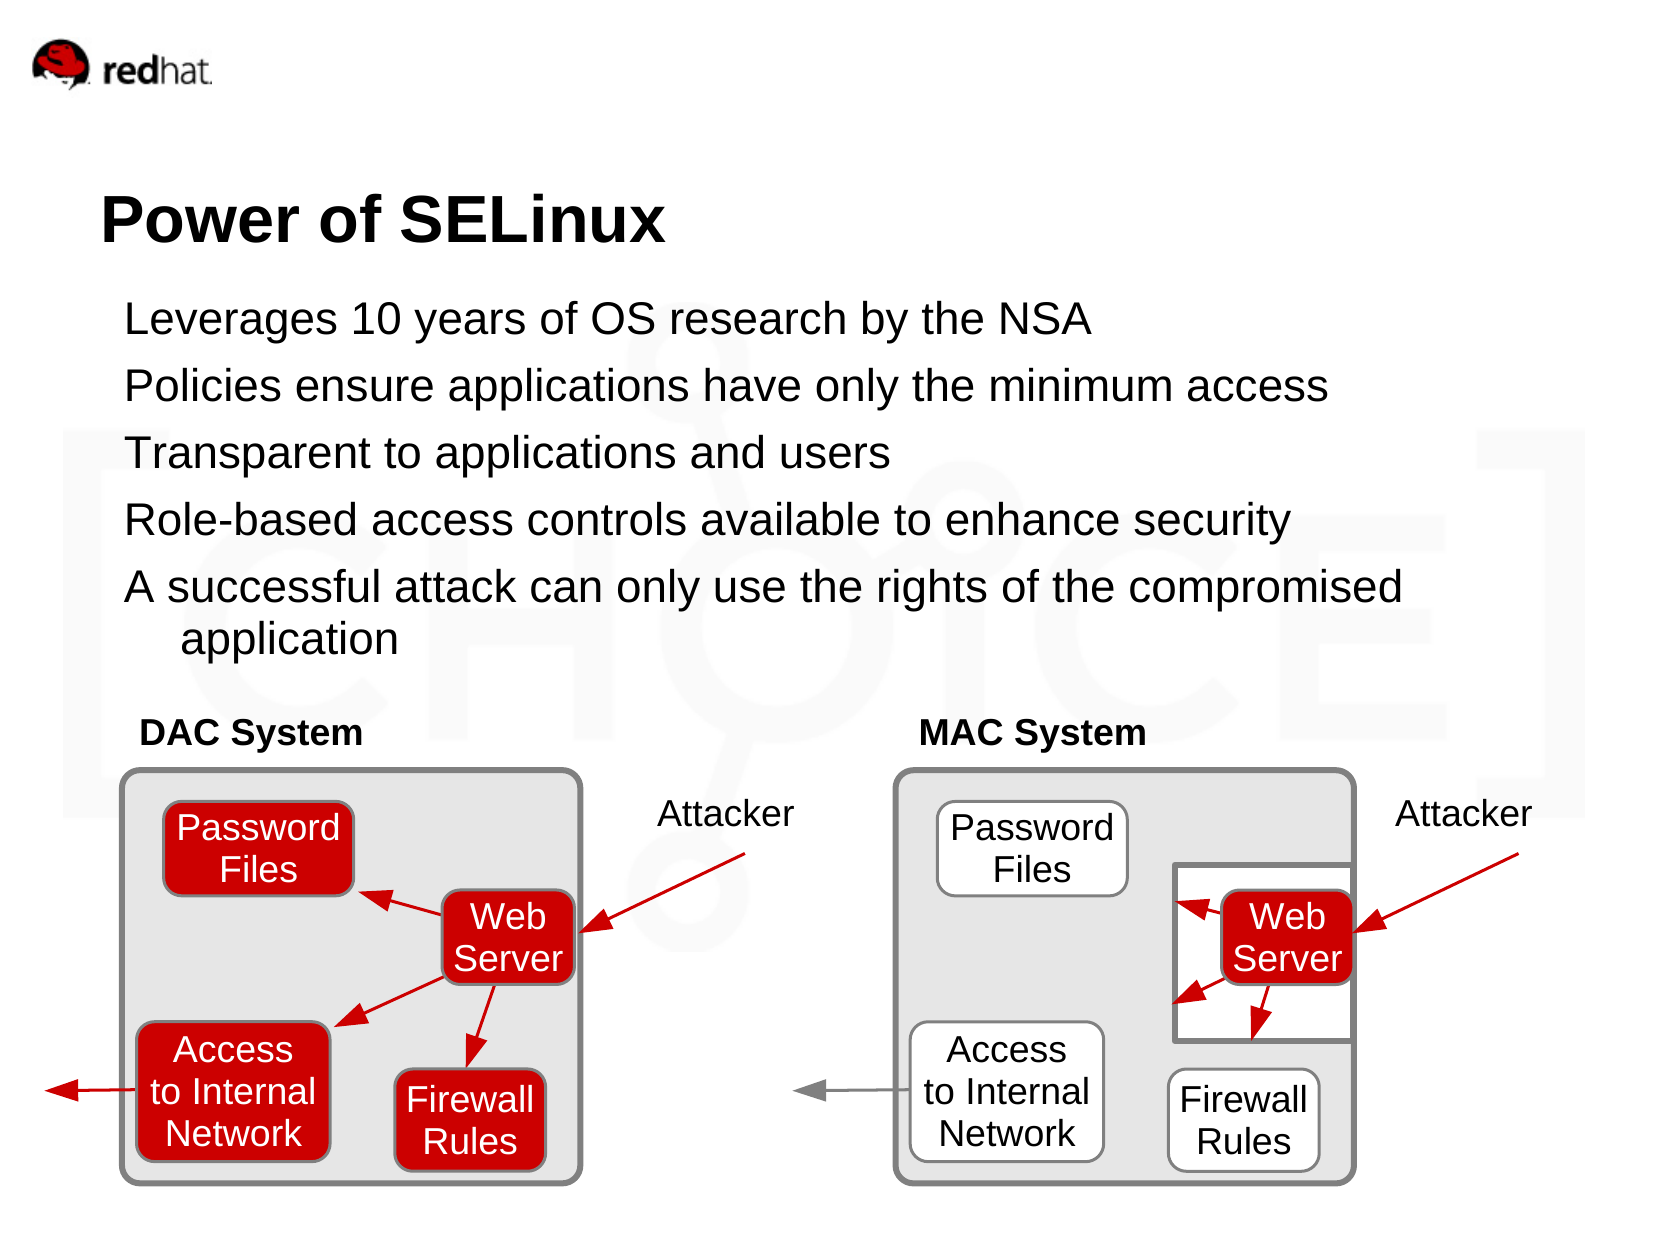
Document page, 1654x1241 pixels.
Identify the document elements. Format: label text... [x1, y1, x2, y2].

text_box Password Files [163, 801, 354, 896]
picture [31, 37, 212, 98]
title Power of SELinux [100, 164, 1506, 275]
text_box [121, 770, 581, 1184]
text_box Web Server [442, 889, 575, 985]
text_box Web Server [1221, 890, 1354, 985]
text_box MAC System [918, 711, 1205, 768]
text_box Access to Internal Network [136, 1021, 331, 1162]
text_box Attacker [1395, 792, 1576, 849]
picture [63, 302, 1585, 952]
text_box Firewall Rules [1168, 1069, 1320, 1172]
text_box Password Files [937, 801, 1128, 896]
text_box [895, 770, 1354, 1184]
text_box DAC System [139, 711, 420, 768]
text_box Firewall Rules [394, 1068, 546, 1172]
list Leverages 10 years of OS research by the NSA Policies ensure applications have only the minimum access Transparent to applications and users Role-based access controls available to enhance security A successful attack can only use the rights of the compromised application [123, 293, 1530, 710]
text_box Access to Internal Network [910, 1021, 1104, 1162]
text_box Attacker [657, 792, 838, 849]
